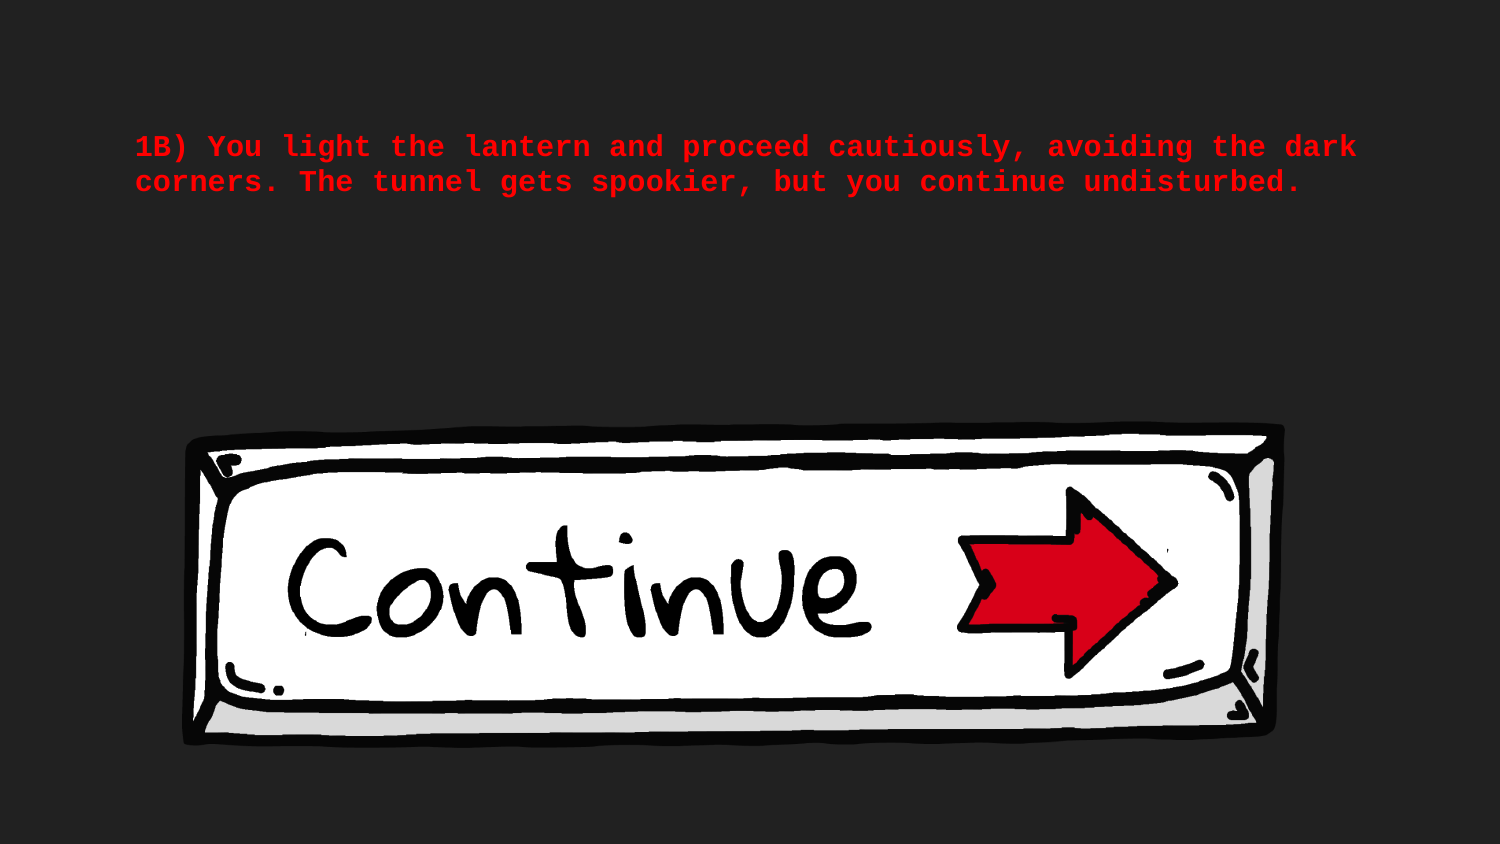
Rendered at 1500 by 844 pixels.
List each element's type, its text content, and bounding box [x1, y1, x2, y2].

title 1B) You light the lantern and proceed cautiously, avoiding the dark corners. The tunnel gets spookier, but you continue undisturbed. [119, 116, 1401, 391]
picture [182, 421, 1285, 748]
